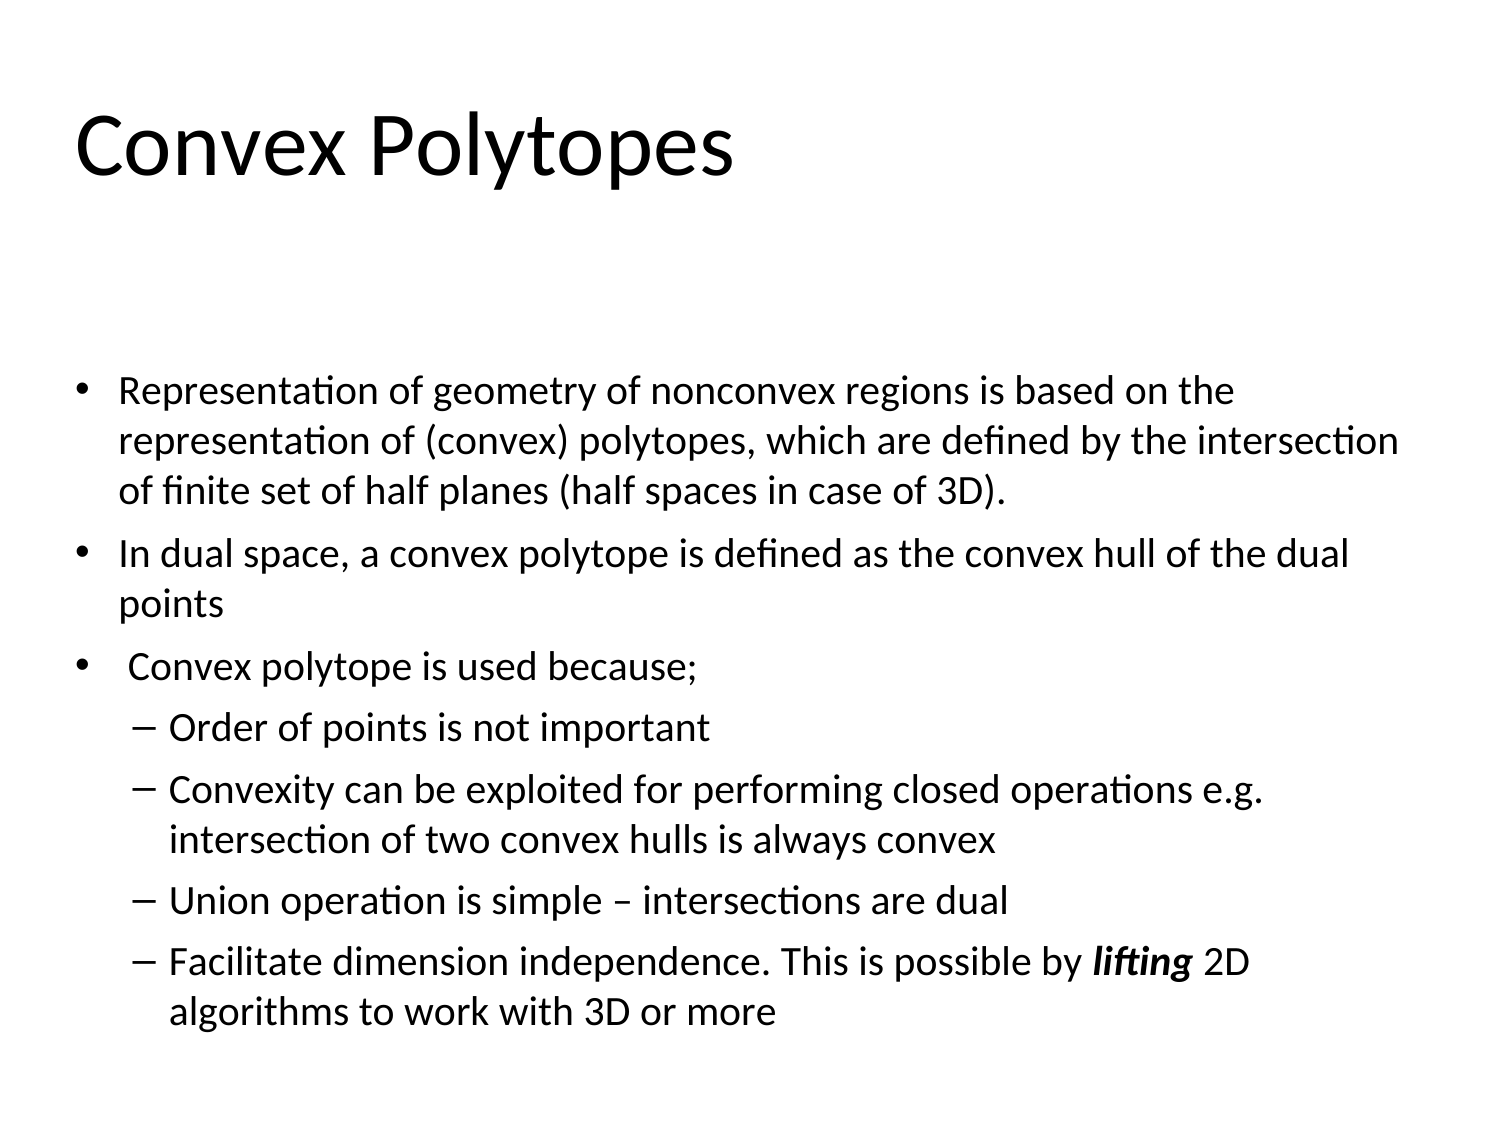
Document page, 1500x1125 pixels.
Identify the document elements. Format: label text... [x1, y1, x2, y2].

title Convex Polytopes [75, 52, 1425, 226]
list Representation of geometry of nonconvex regions is based on the representation of (convex) polytopes, which are defined by the intersection of finite set of half planes (half spaces in case of 3D). In dual space, a convex polytope is defined as the convex hull of the dual points Convex polytope is used because; Order of points is not important Convexity can be exploited for performing closed operations e.g. intersection of two convex hulls is always convex Union operation is simple – intersections are dual Facilitate dimension independence. This is possible by lifting 2D algorithms to work with 3D or more [75, 299, 1426, 1043]
